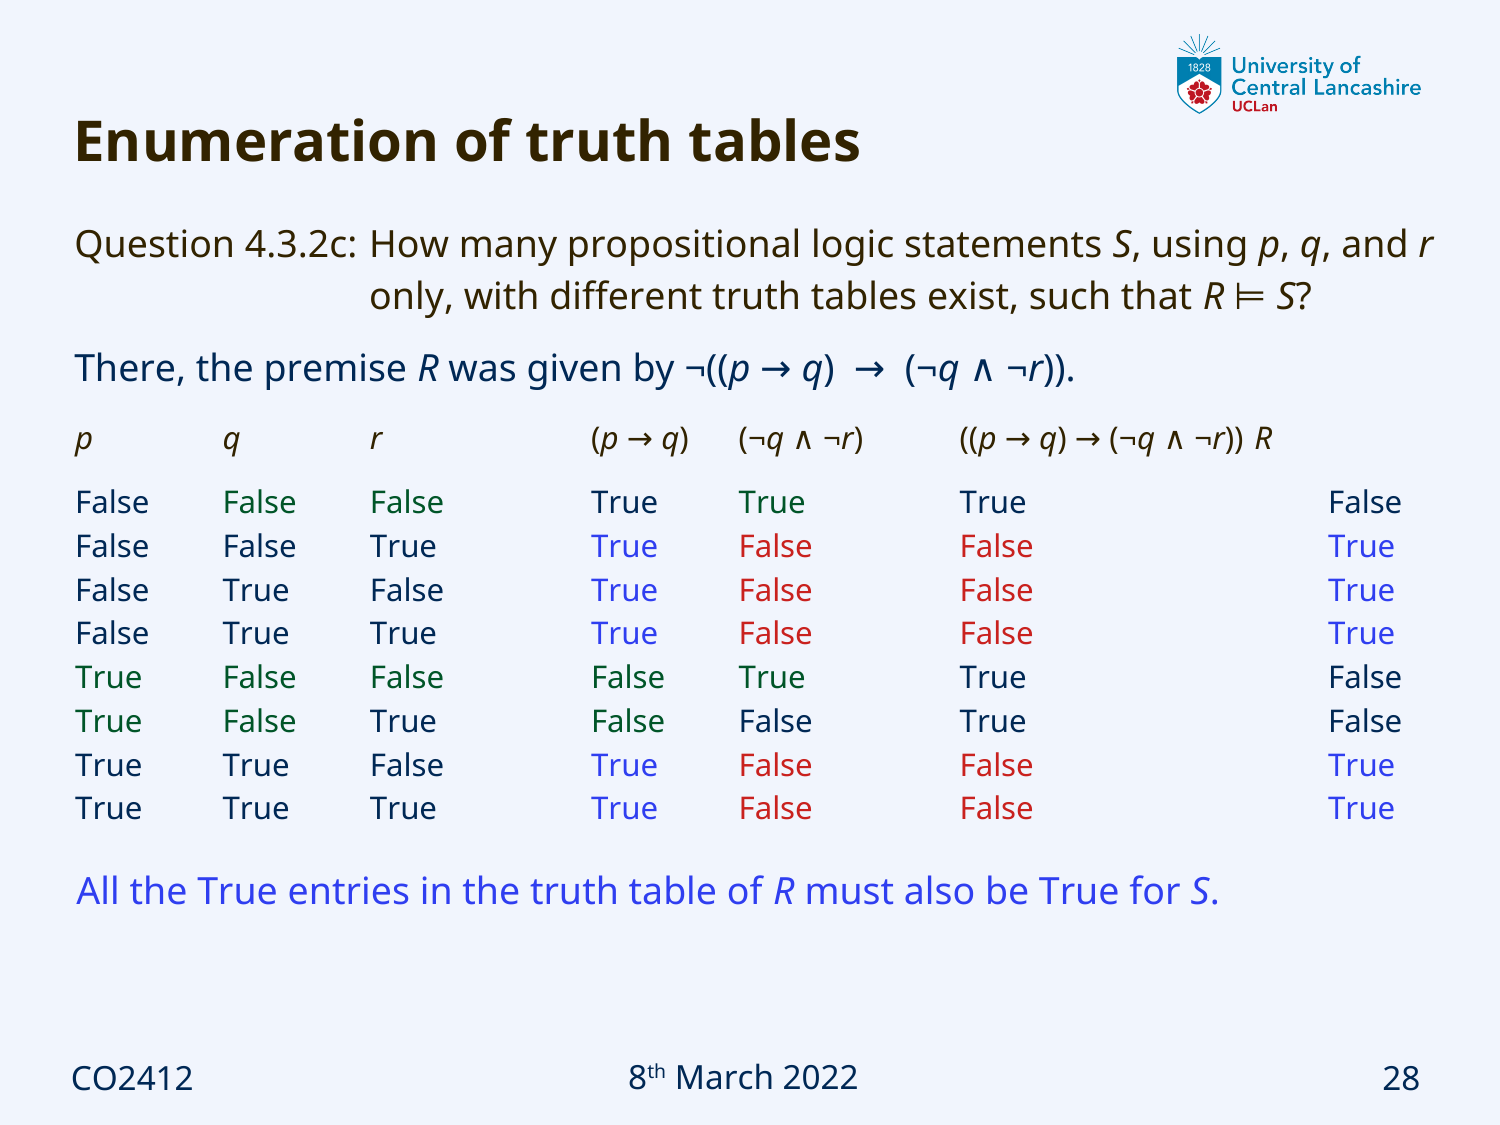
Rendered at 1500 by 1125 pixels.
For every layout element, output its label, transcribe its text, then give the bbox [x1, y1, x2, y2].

title Enumeration of truth tables [58, 93, 1475, 186]
picture [1177, 34, 1421, 93]
text_box There, the premise R was given by ¬((p → q) → (¬q ∧ ¬r)). [59, 328, 1435, 397]
text_box p q r (p → q) (¬q ∧ ¬r) ((p → q) → (¬q ∧ ¬r)) R False False False True True True False False False True True False False True False True False True False False True False True True True False False True True False False False True True False True False True False False True False True True False True False False True True True True True False False True [60, 404, 1481, 896]
text_box All the True entries in the truth table of R must also be True for S. [61, 859, 1418, 920]
text_box Question 4.3.2c: How many propositional logic statements S, using p, q, and r only, with different truth tables exist, such that R ⊨ S? [59, 204, 1486, 325]
